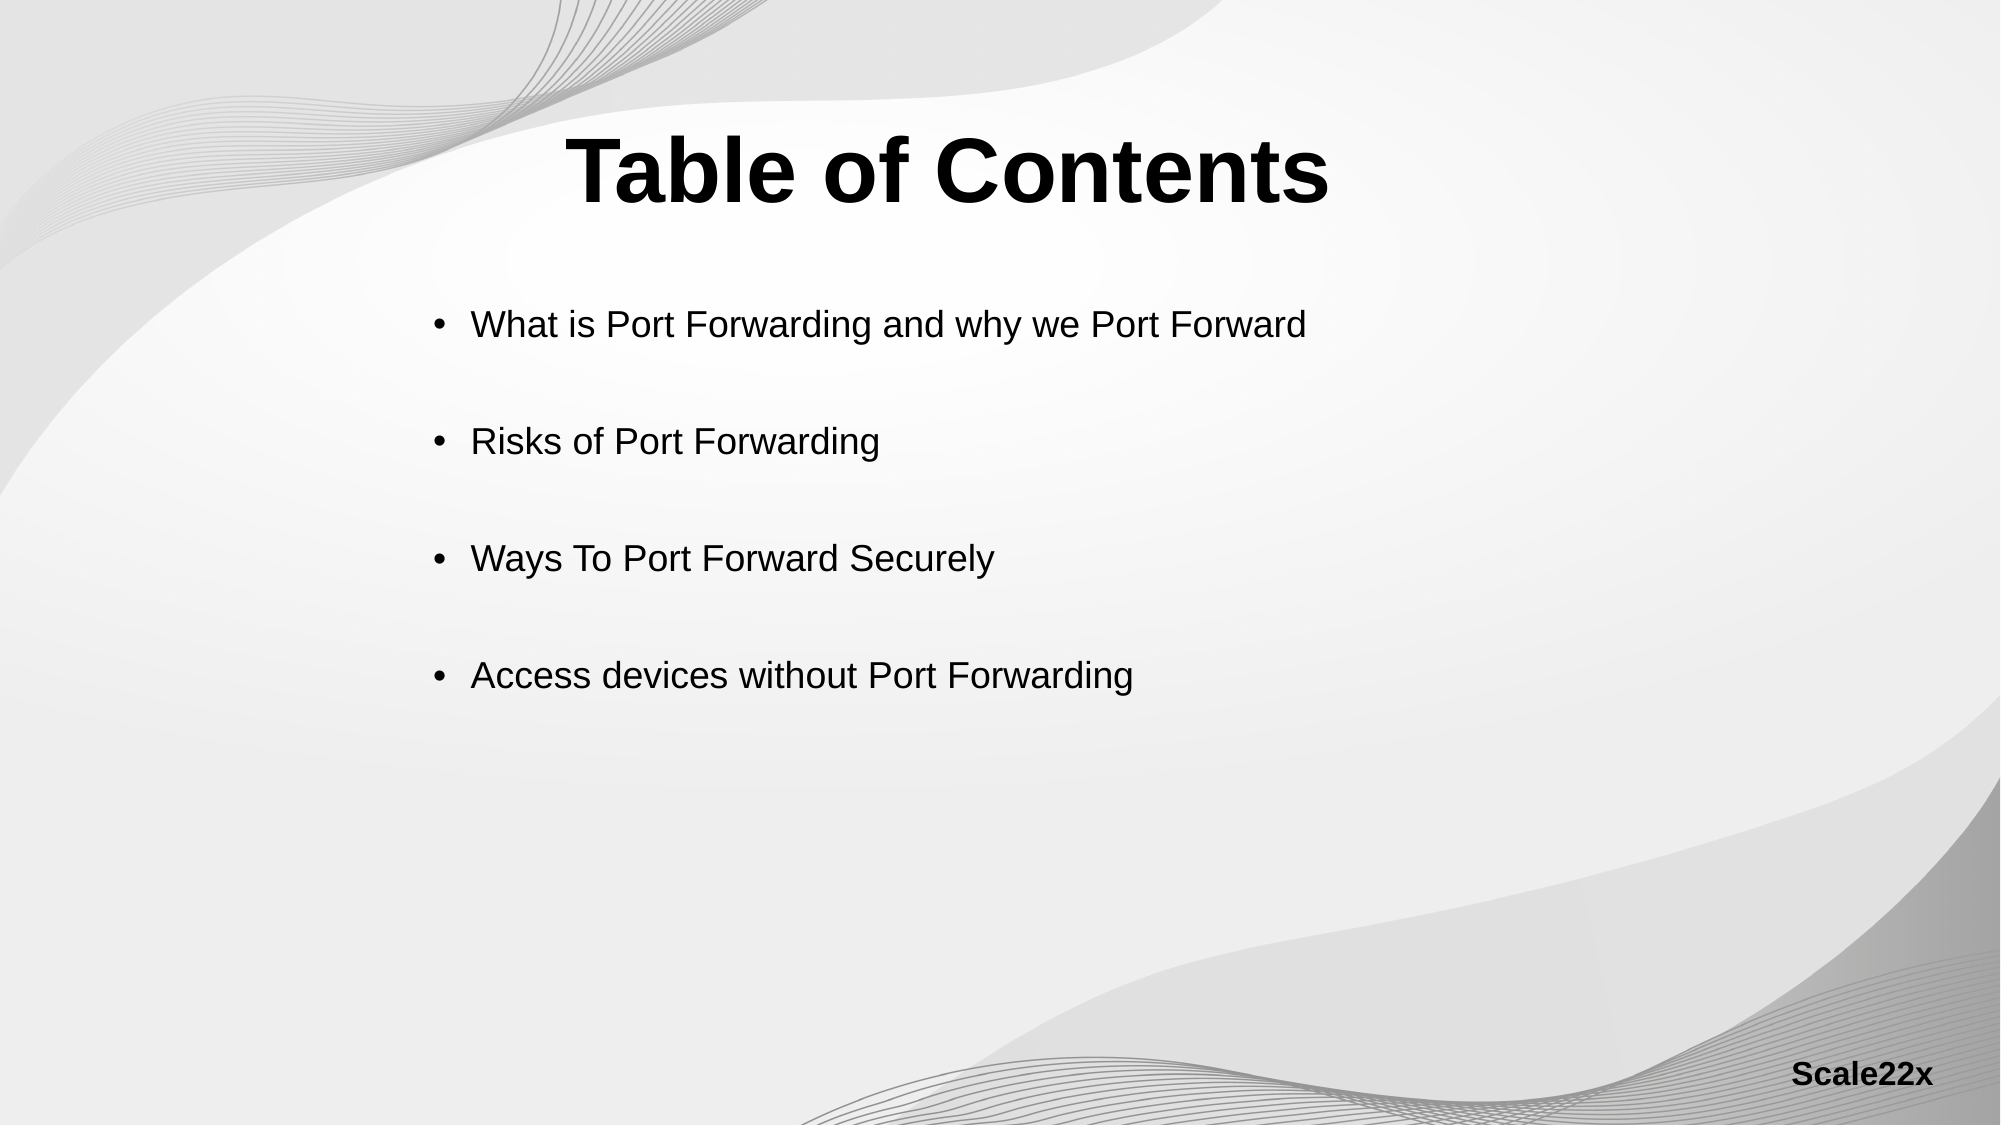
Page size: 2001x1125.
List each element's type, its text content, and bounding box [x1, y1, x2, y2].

text_box Scale22x [1776, 1047, 1975, 1103]
picture [0, 0, 2001, 1125]
title Table of Contents [402, 66, 1496, 284]
list What is Port Forwarding and why we Port Forward Risks of Port Forwarding Ways To Port Forward Securely Access devices without Port Forwarding [416, 299, 1882, 751]
